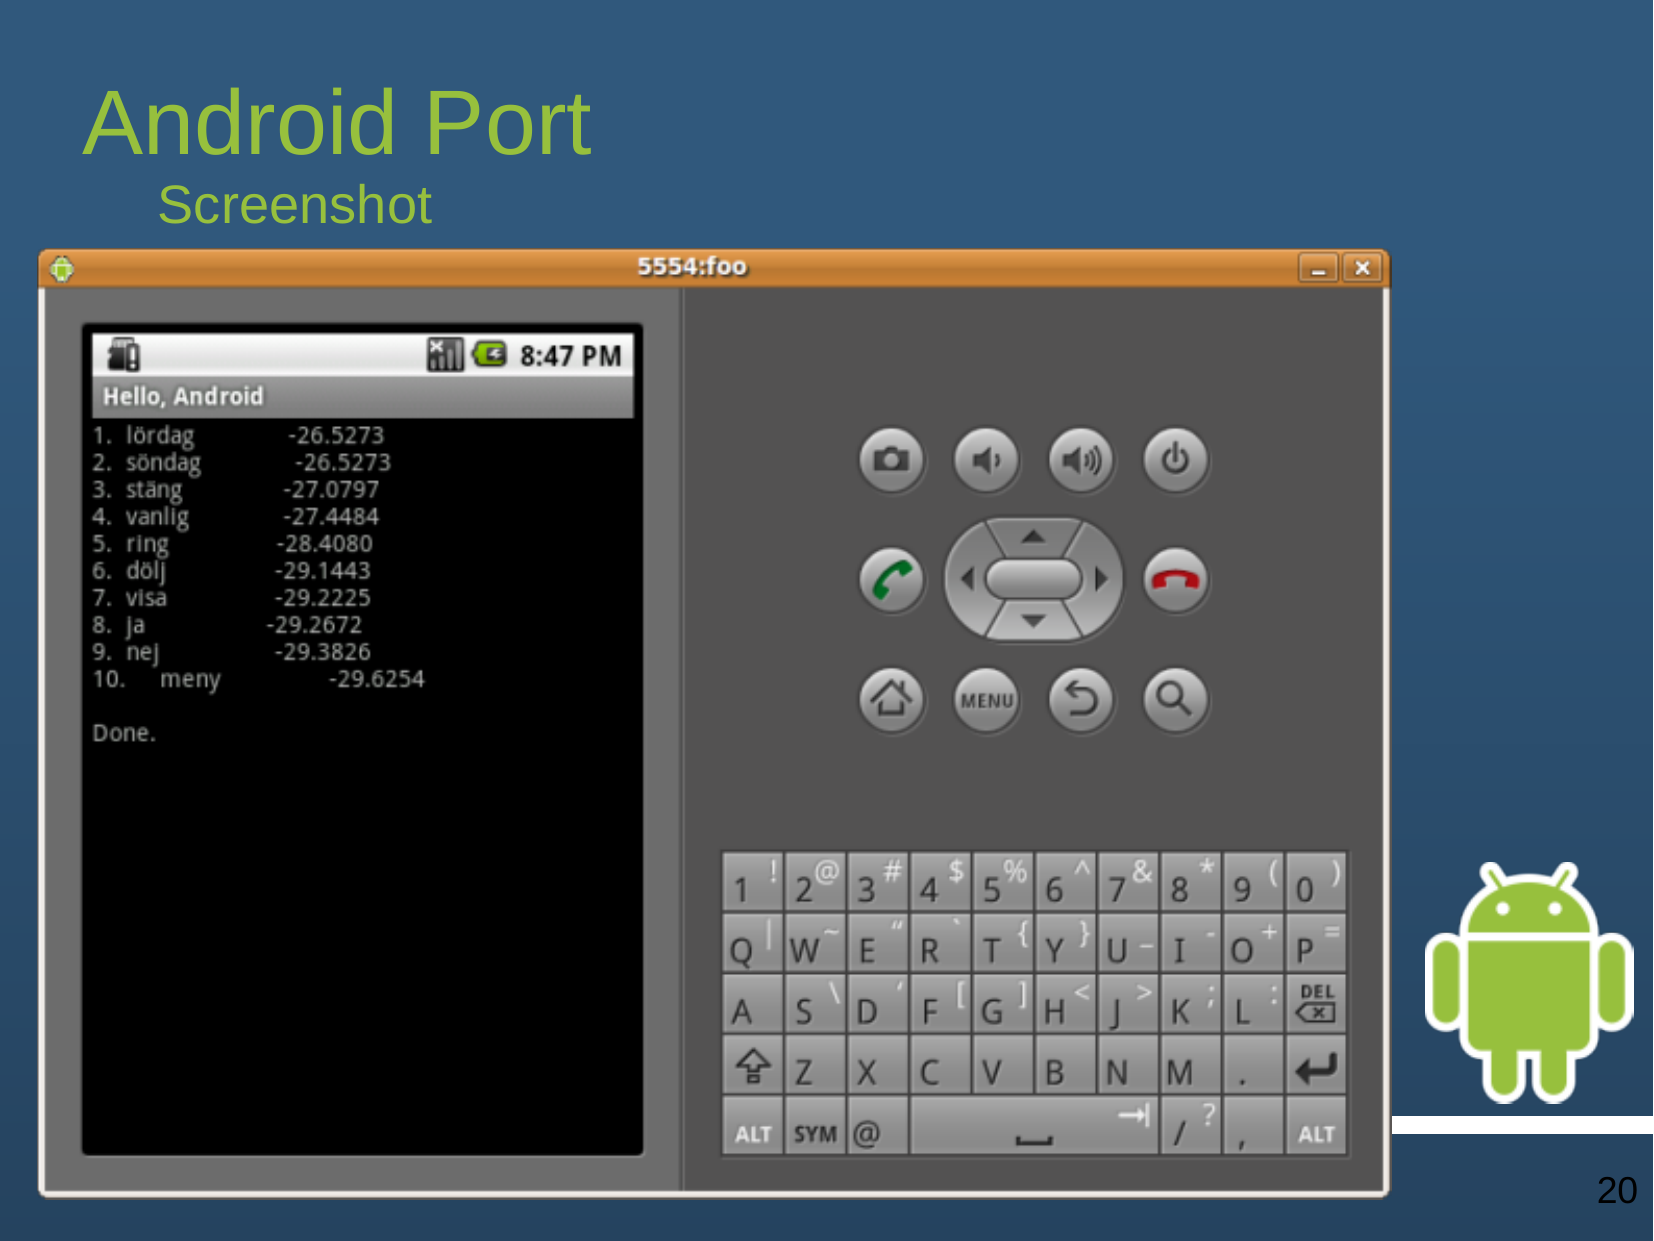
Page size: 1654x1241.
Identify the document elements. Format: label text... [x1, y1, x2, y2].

picture [37, 248, 1392, 1201]
title Android Port Screenshot [82, 49, 1571, 257]
picture [1425, 862, 1634, 1104]
